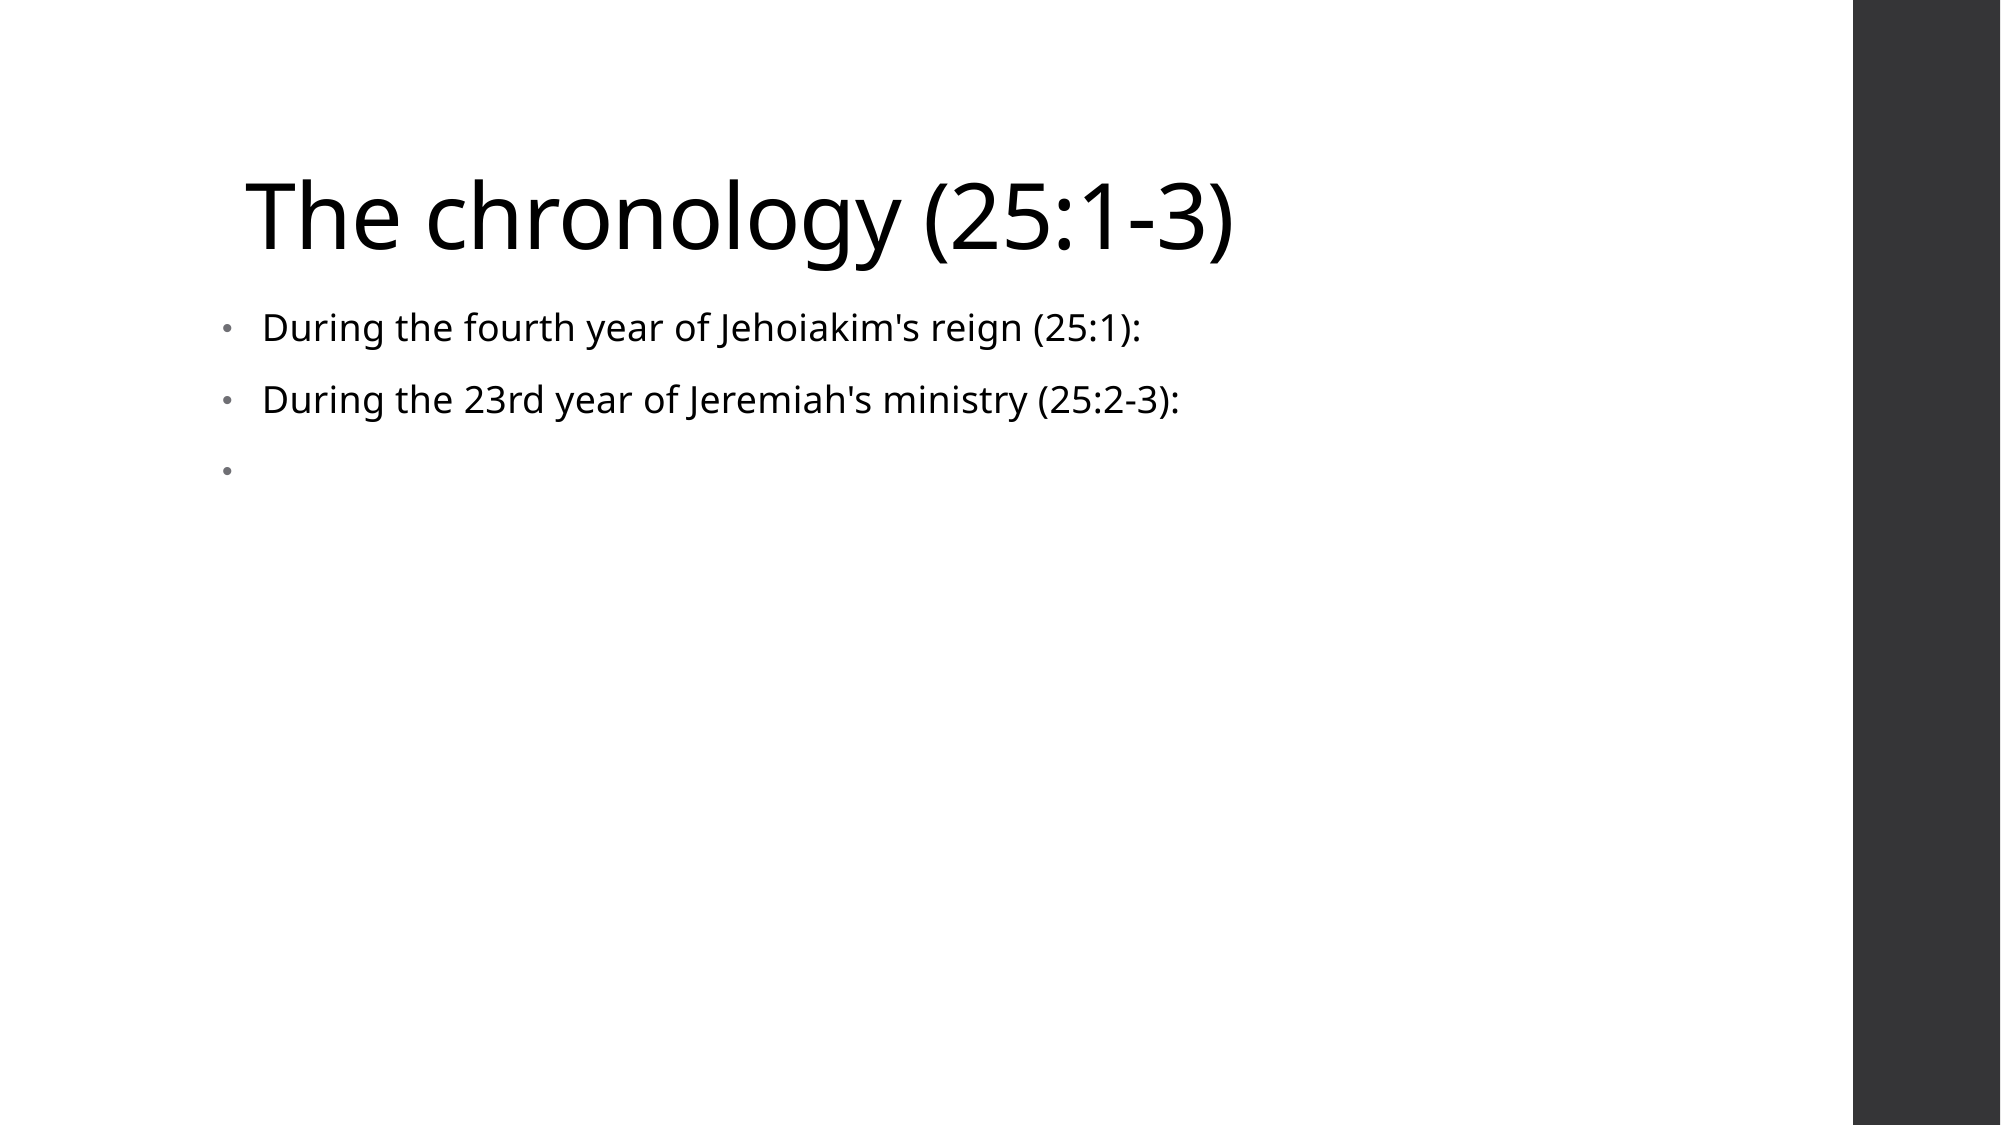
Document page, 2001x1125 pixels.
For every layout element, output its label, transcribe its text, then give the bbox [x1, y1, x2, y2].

title The chronology (25:1-3) [206, 60, 1797, 278]
list During the fourth year of Jehoiakim's reign (25:1): During the 23rd year of Jeremiah's ministry (25:2-3): [206, 299, 1617, 1014]
